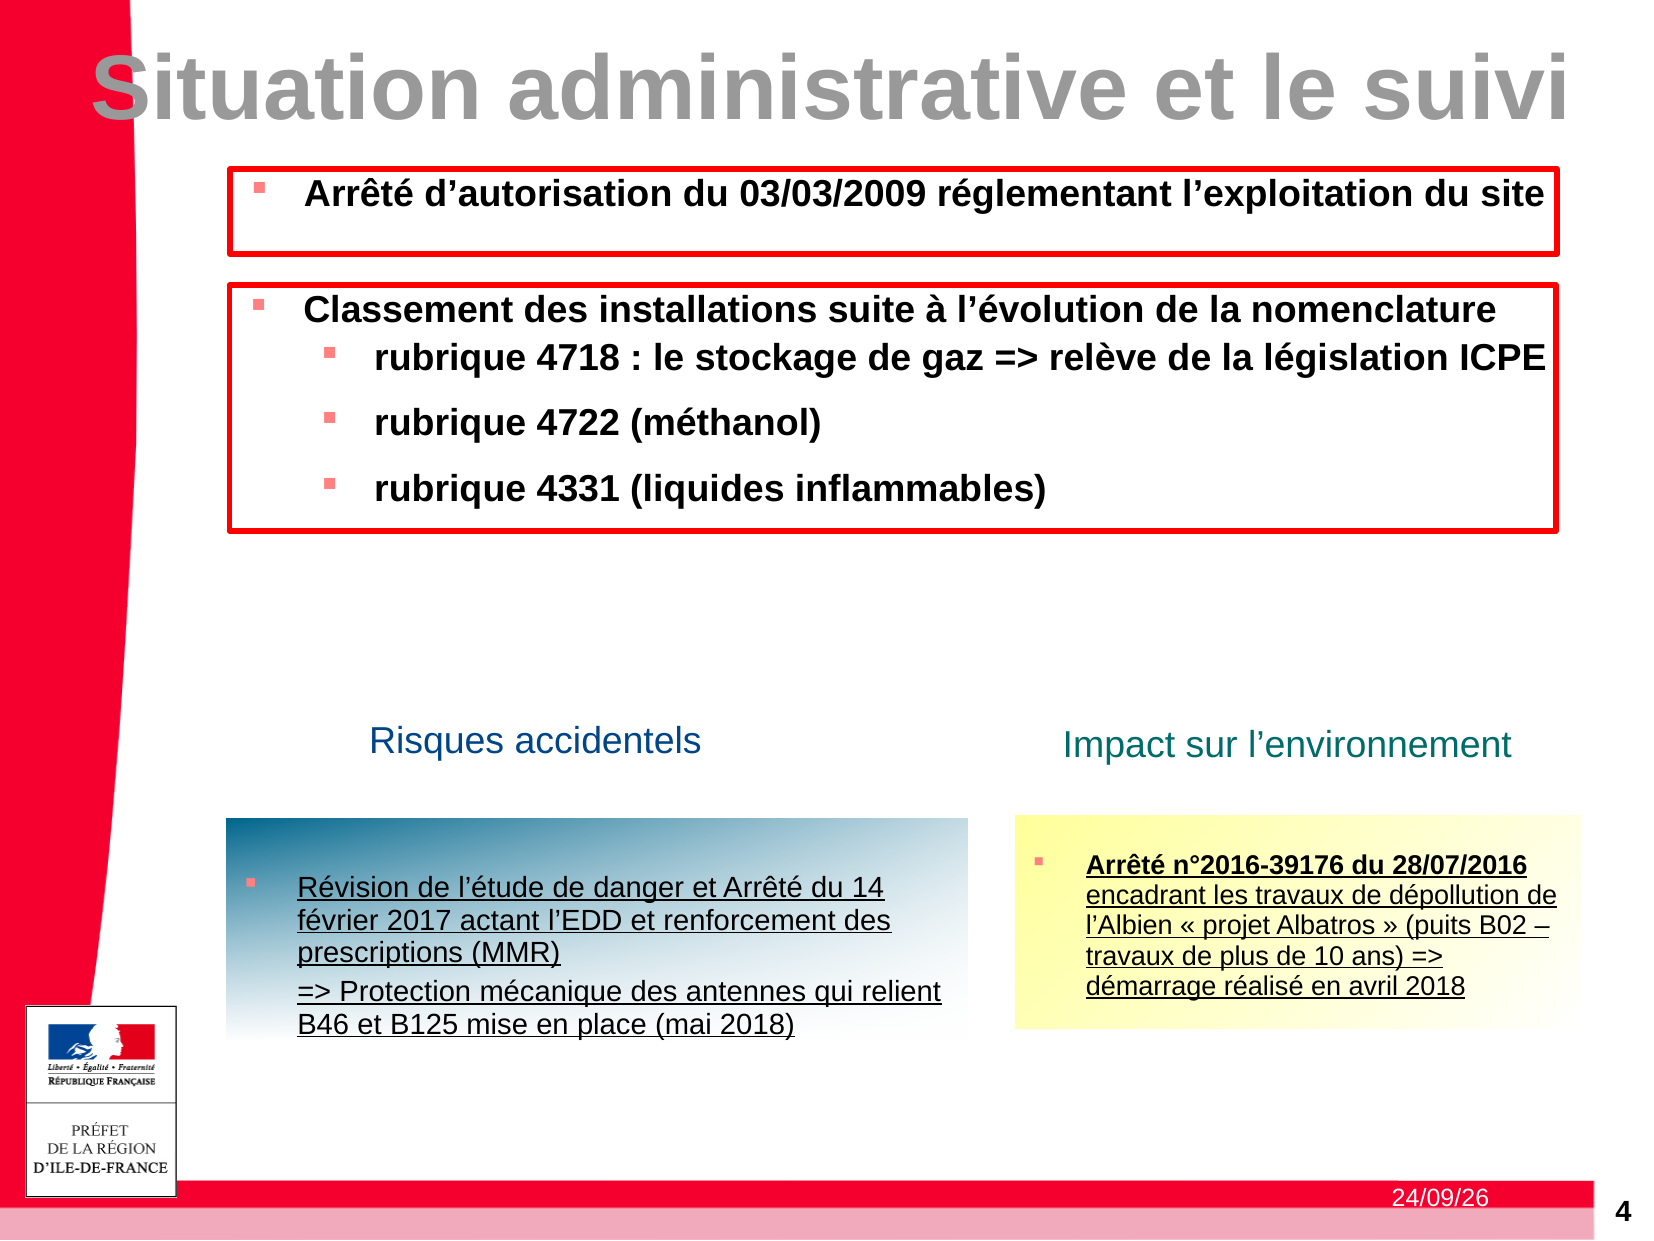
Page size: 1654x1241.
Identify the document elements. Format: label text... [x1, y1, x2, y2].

list Classement des installations suite à l’évolution de la nomenclature rubrique 4718 : le stockage de gaz => relève de la législation ICPE rubrique 4722 (méthanol) rubrique 4331 (liquides inflammables) [229, 285, 1557, 531]
list Arrêté n°2016-39176 du 28/07/2016 encadrant les travaux de dépollution de l’Albien « projet Albatros » (puits B02 – travaux de plus de 10 ans) => démarrage réalisé en avril 2018 [1014, 815, 1581, 1029]
text_box Impact sur l’environnement [1047, 716, 1527, 774]
list Révision de l’étude de danger et Arrêté du 14 février 2017 actant l’EDD et renforcement des prescriptions (MMR) => Protection mécanique des antennes qui relient B46 et B125 mise en place (mai 2018) [226, 818, 968, 1041]
picture [0, 0, 1653, 1240]
list Arrêté d’autorisation du 03/03/2009 réglementant l’exploitation du site [230, 169, 1557, 255]
text_box Risques accidentels [354, 712, 717, 770]
title Situation administrative et le suivi [87, 36, 1576, 140]
